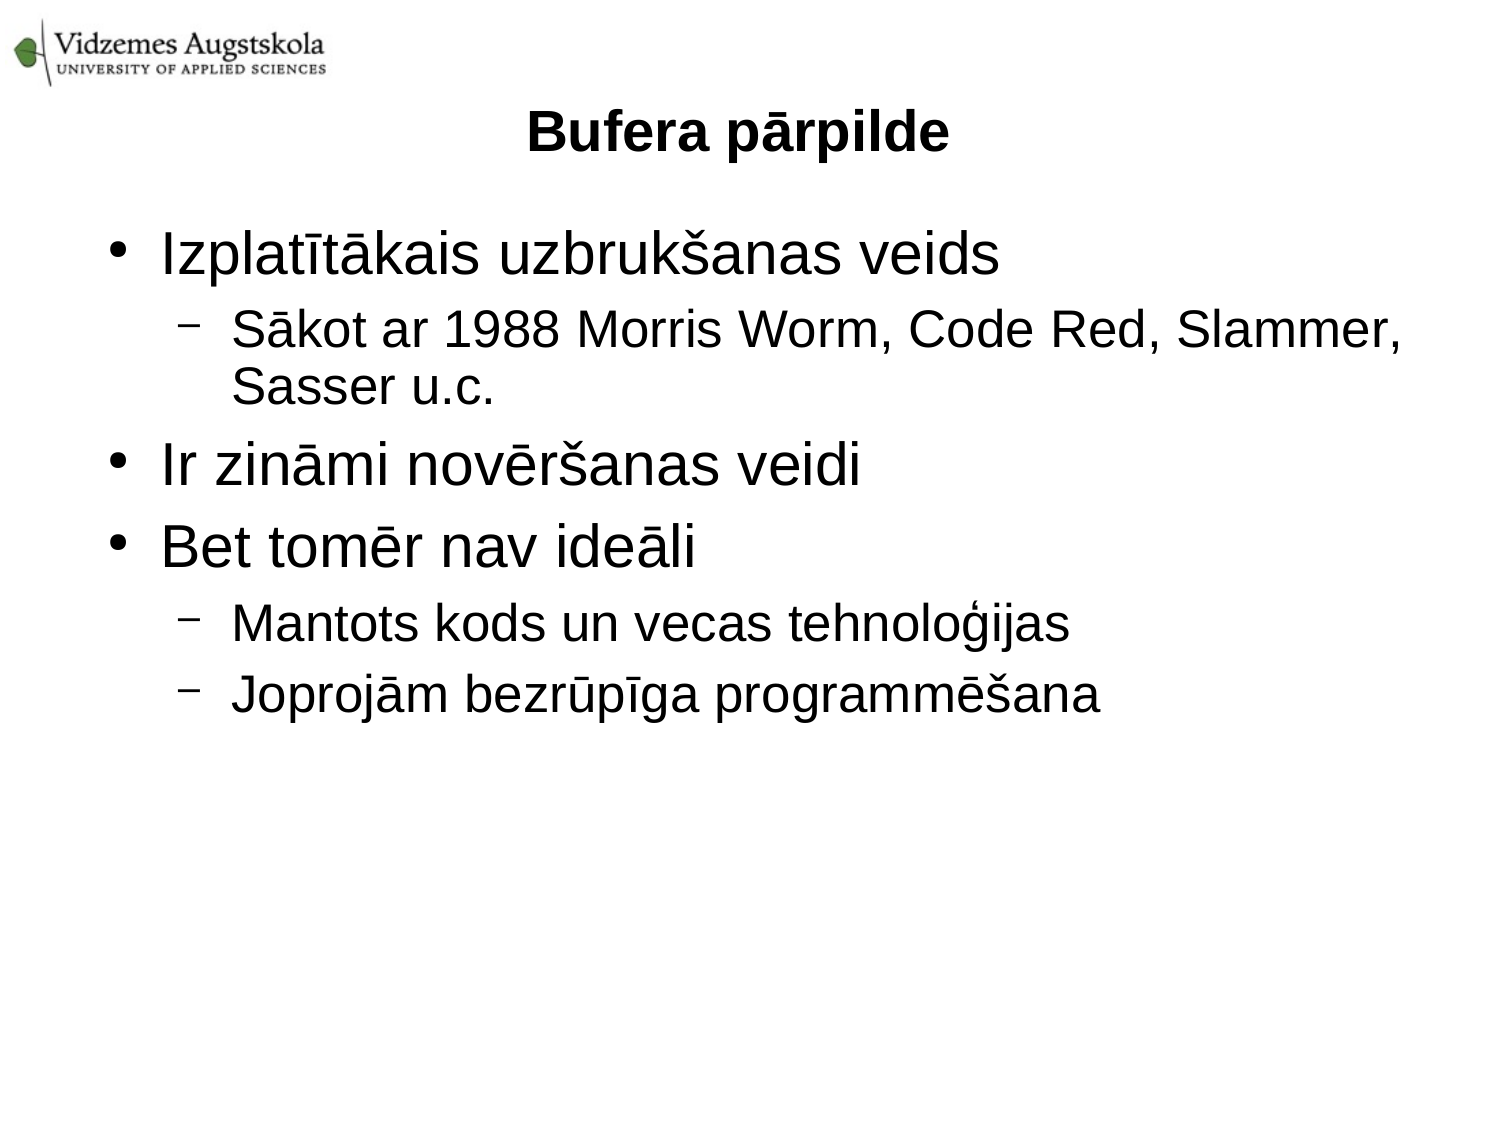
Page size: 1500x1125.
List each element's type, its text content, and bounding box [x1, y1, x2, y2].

list Izplatītākais uzbrukšanas veids Sākot ar 1988 Morris Worm, Code Red, Slammer, Sasser u.c. Ir zināmi novēršanas veidi Bet tomēr nav ideāli Mantots kods un vecas tehnoloģijas Joprojām bezrūpīga programmēšana [74, 214, 1424, 1004]
title Bufera pārpilde [85, 87, 1372, 177]
picture [5, 2, 334, 102]
